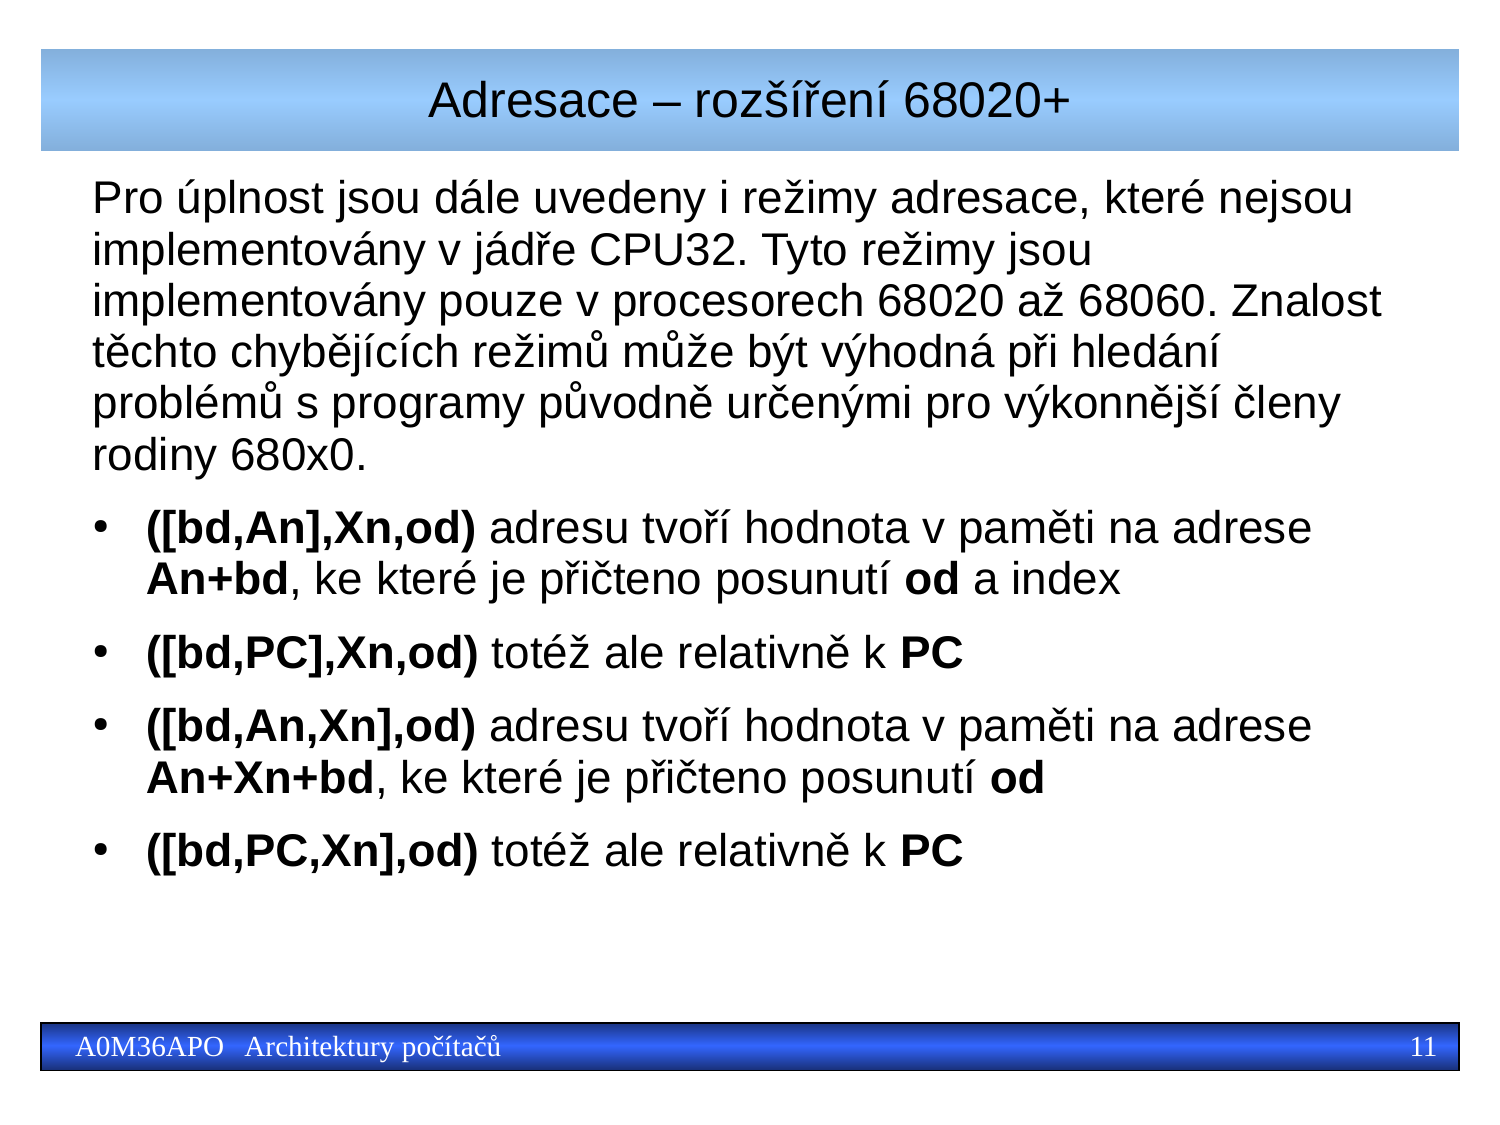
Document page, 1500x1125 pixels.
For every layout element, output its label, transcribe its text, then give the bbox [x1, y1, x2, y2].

title Adresace – rozšíření 68020+ [41, 49, 1459, 151]
list Pro úplnost jsou dále uvedeny i režimy adresace, které nejsou implementovány v jádře CPU32. Tyto režimy jsou implementovány pouze v procesorech 68020 až 68060. Znalost těchto chybějících režimů může být výhodná při hledání problémů s programy původně určenými pro výkonnější členy rodiny 680x0. ([bd,An],Xn,od) adresu tvoří hodnota v paměti na adrese An+bd, ke které je přičteno posunutí od a index ([bd,PC],Xn,od) totéž ale relativně k PC ([bd,An,Xn],od) adresu tvoří hodnota v paměti na adrese An+Xn+bd, ke které je přičteno posunutí od ([bd,PC,Xn],od) totéž ale relativně k PC [75, 172, 1426, 1000]
